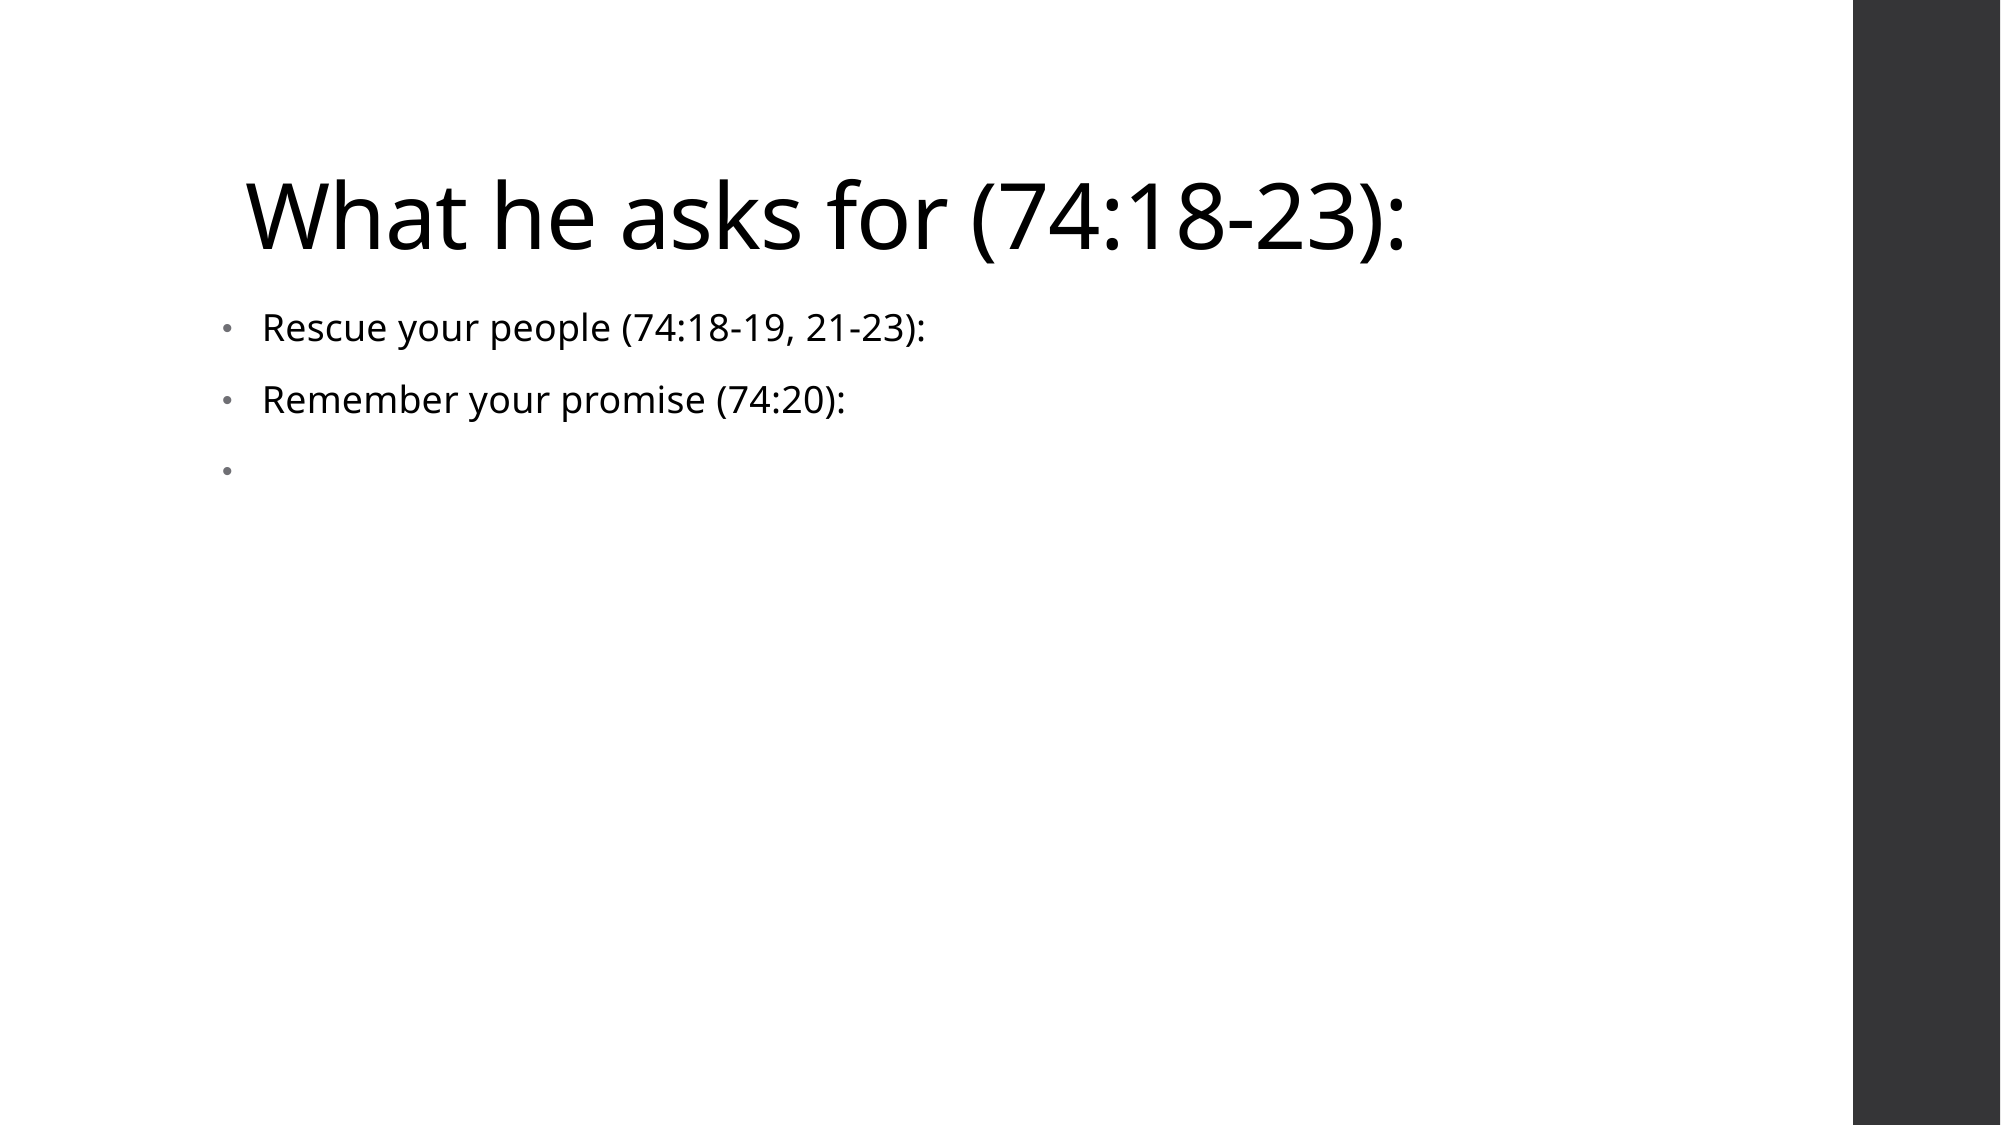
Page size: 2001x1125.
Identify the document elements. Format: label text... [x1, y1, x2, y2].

list Rescue your people (74:18-19, 21-23): Remember your promise (74:20): [206, 299, 1617, 1014]
title What he asks for (74:18-23): [206, 60, 1797, 278]
